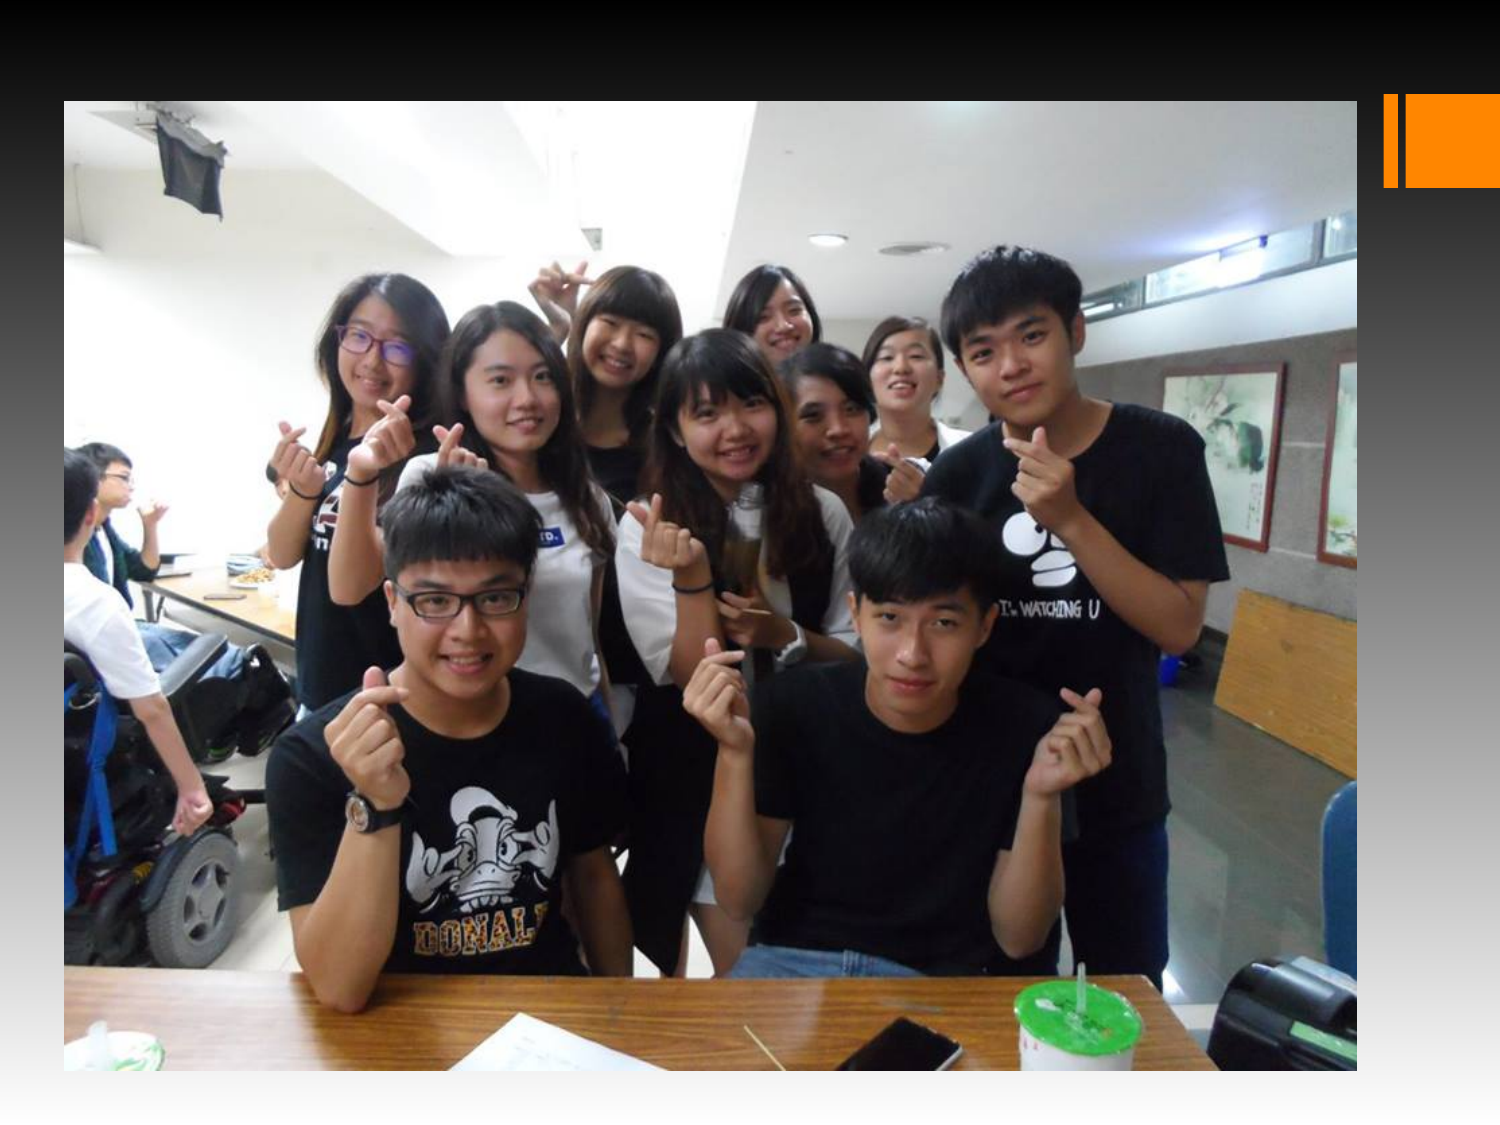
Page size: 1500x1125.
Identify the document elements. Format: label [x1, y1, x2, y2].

picture [64, 101, 1357, 1071]
